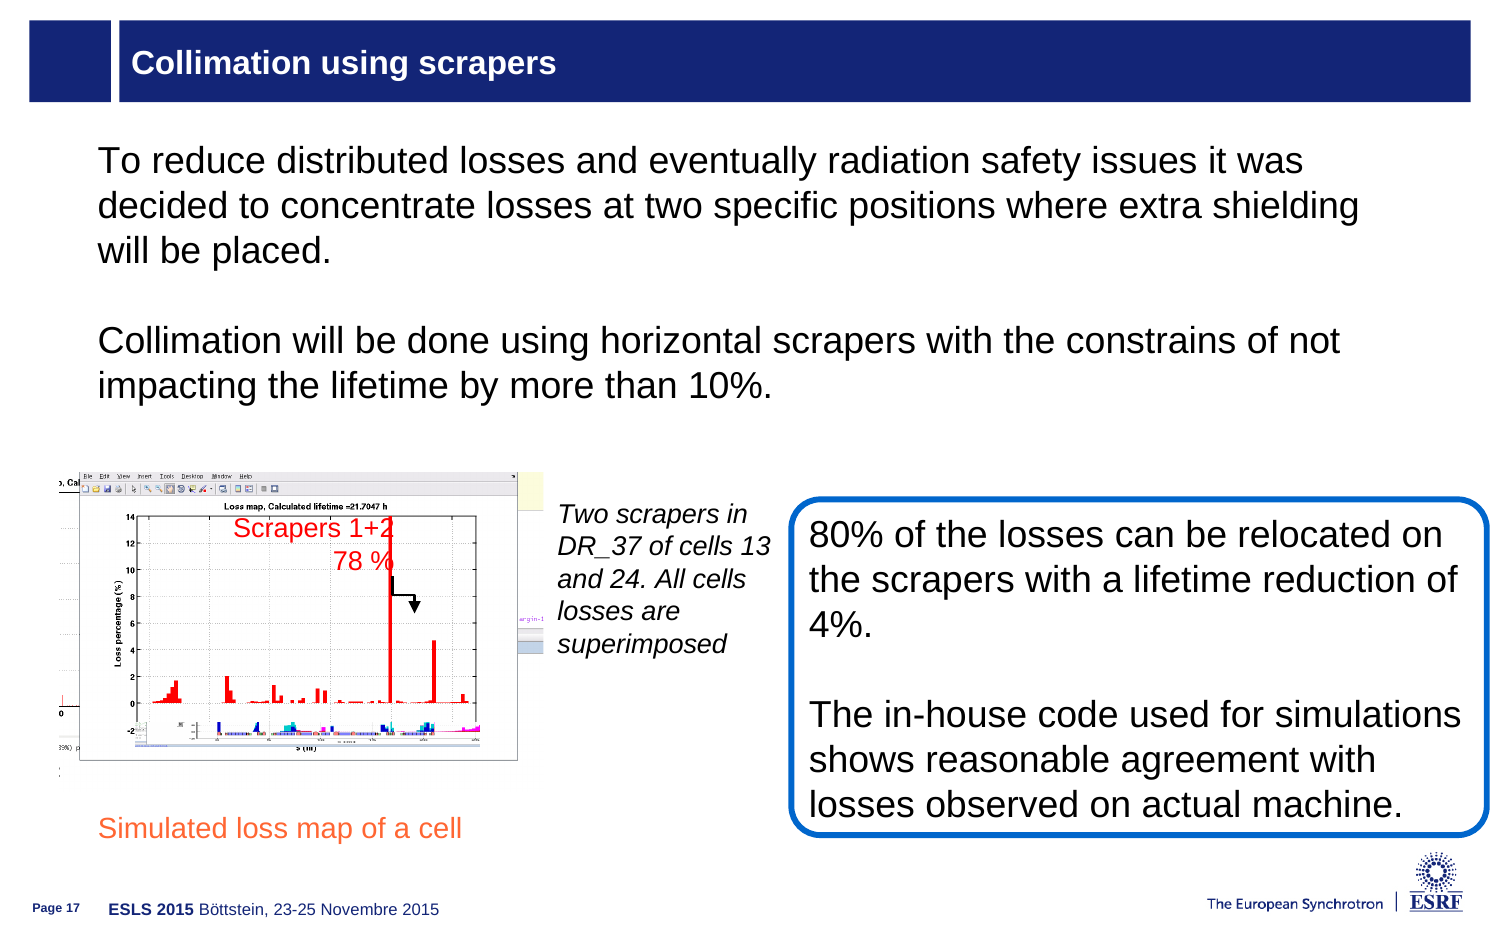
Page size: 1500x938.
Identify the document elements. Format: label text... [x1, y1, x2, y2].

text_box Two scrapers in DR_37 of cells 13 and 24. All cells losses are superimposed [544, 488, 803, 699]
text_box Scrapers 1+2 78 % [201, 503, 410, 583]
picture [1175, 831, 1500, 938]
text_box To reduce distributed losses and eventually radiation safety issues it was decided to concentrate losses at two specific positions where extra shielding will be placed. Collimation will be done using horizontal scrapers with the constrains of not impacting the lifetime by more than 10%. [82, 128, 1394, 414]
text_box Page <numéro> [32, 886, 101, 916]
text_box 80% of the losses can be relocated on the scrapers with a lifetime reduction of 4%. The in-house code used for simulations shows reasonable agreement with losses observed on actual machine. [791, 499, 1487, 836]
picture [59, 472, 544, 792]
text_box ESLS 2015 Böttstein, 23-25 Novembre 2015 [108, 889, 1113, 920]
text_box Simulated loss map of a cell [83, 802, 478, 853]
title Collimation using scrapers [119, 20, 1471, 103]
